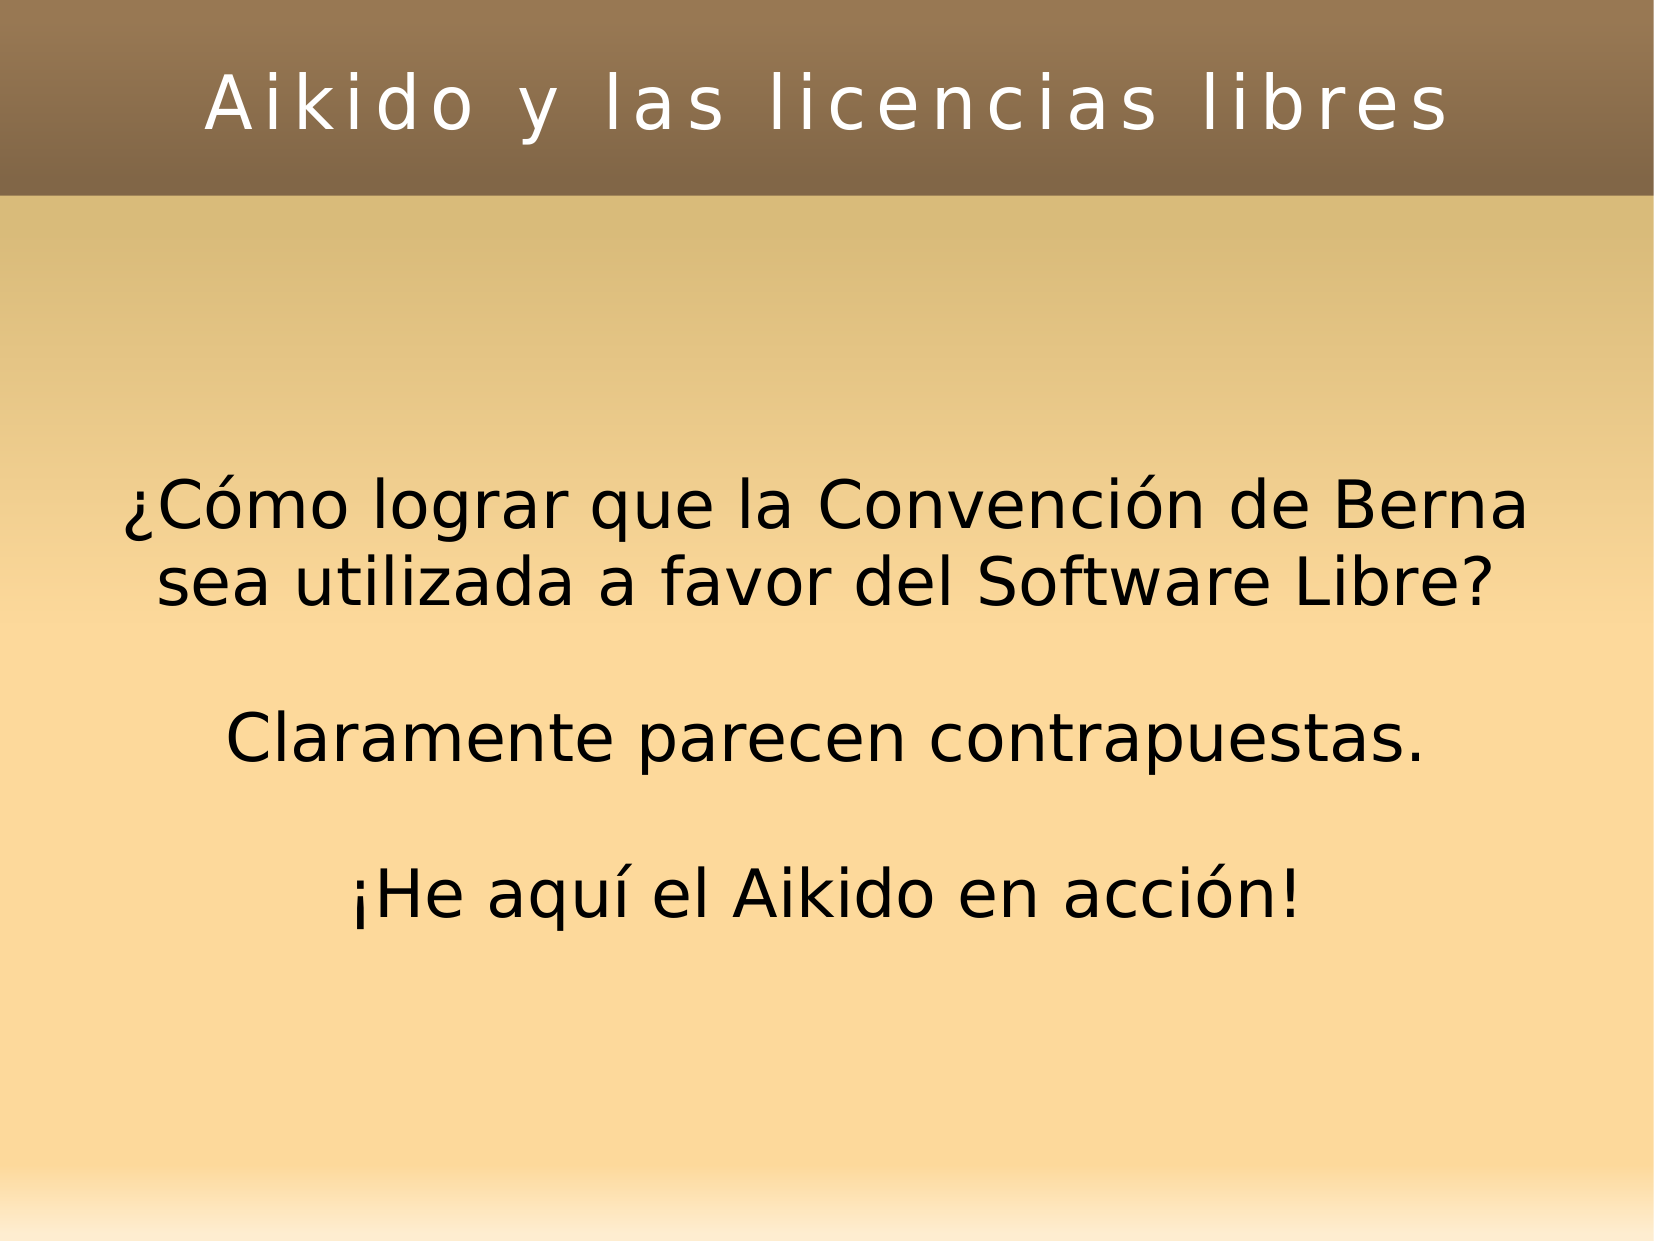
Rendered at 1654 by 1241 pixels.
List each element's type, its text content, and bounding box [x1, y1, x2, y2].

title Aikido y las licencias libres [59, 29, 1595, 178]
picture [0, 0, 1654, 1241]
subtitle ¿Cómo lograr que la Convención de Berna sea utilizada a favor del Software Libre? Claramente parecen contrapuestas. ¡He aquí el Aikido en acción! [82, 290, 1571, 1109]
